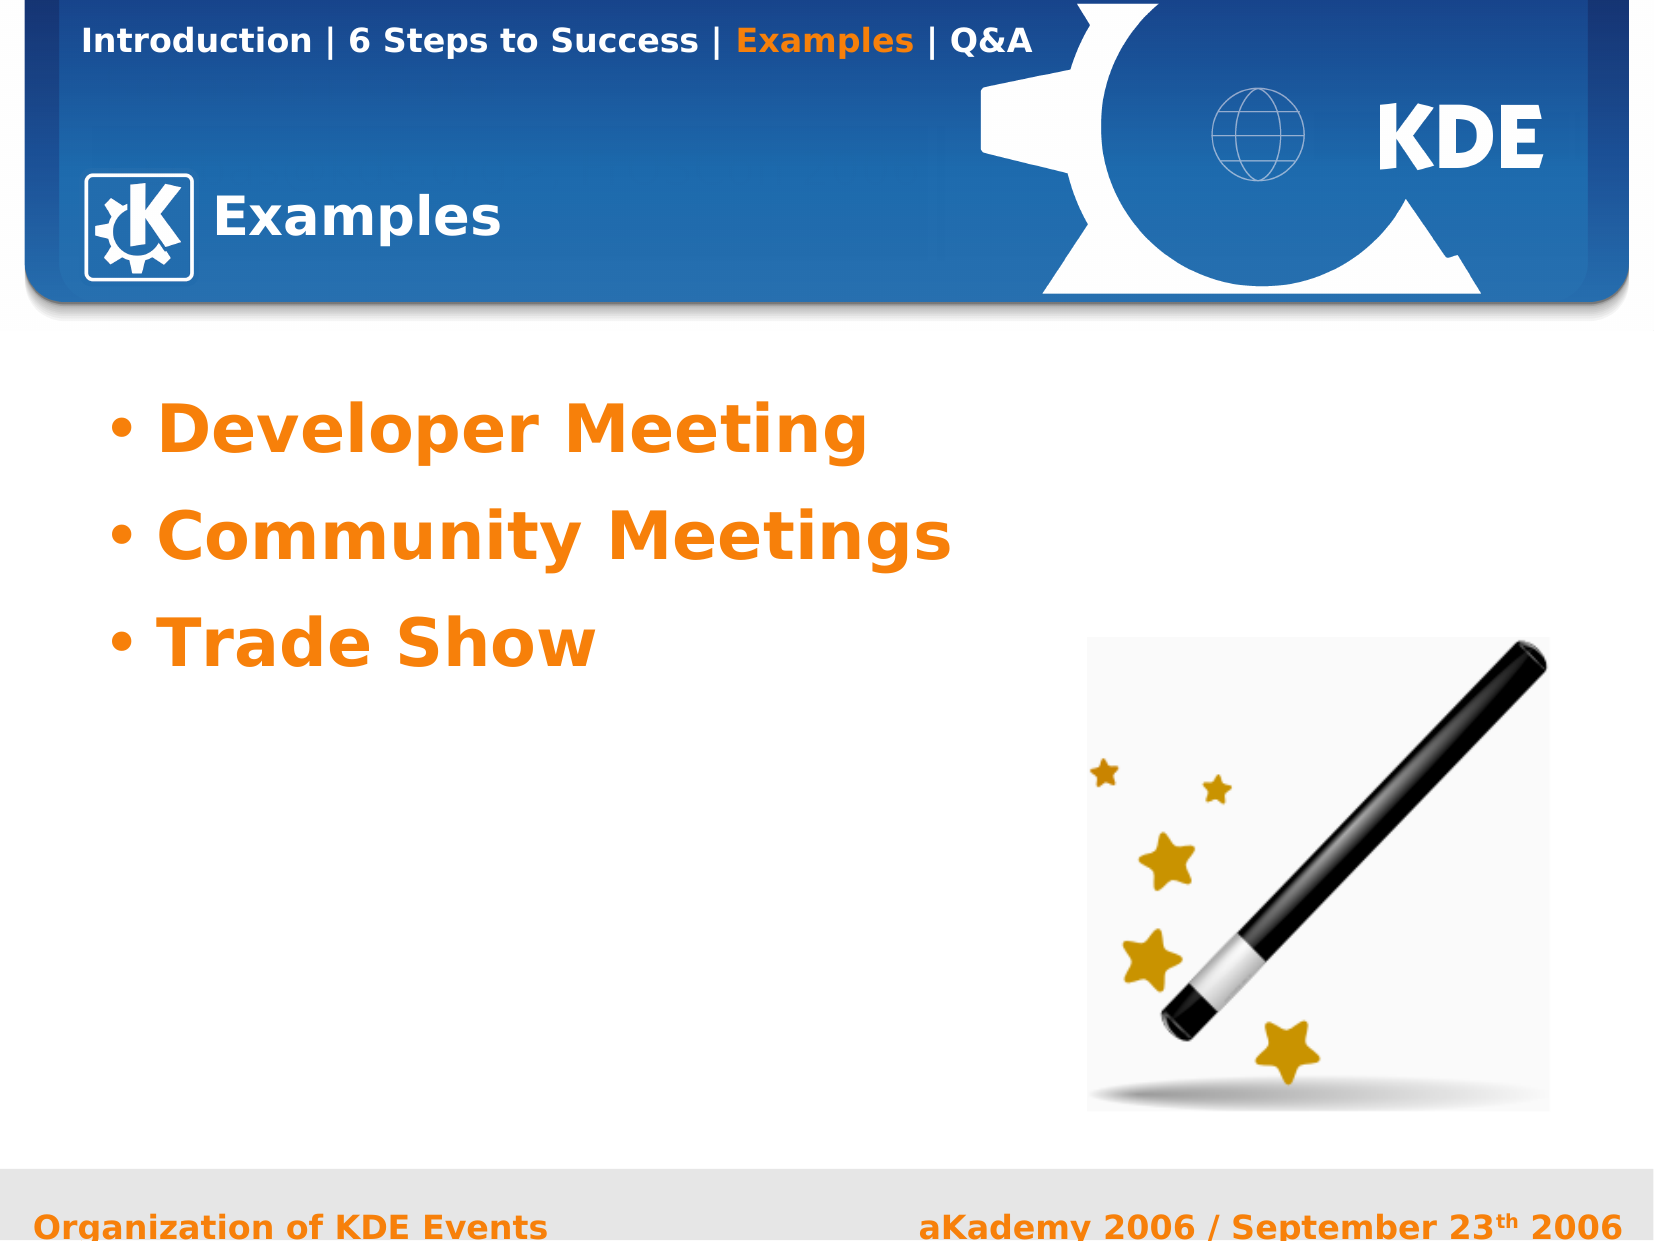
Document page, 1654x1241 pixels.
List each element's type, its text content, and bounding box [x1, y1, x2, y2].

list Developer Meeting Community Meetings Trade Show [67, 390, 1556, 1103]
picture [1087, 637, 1557, 1124]
title Examples [212, 177, 1061, 257]
picture [0, 0, 1654, 331]
title Introduction | 6 Steps to Success | Examples | Q&A [80, 18, 1056, 64]
